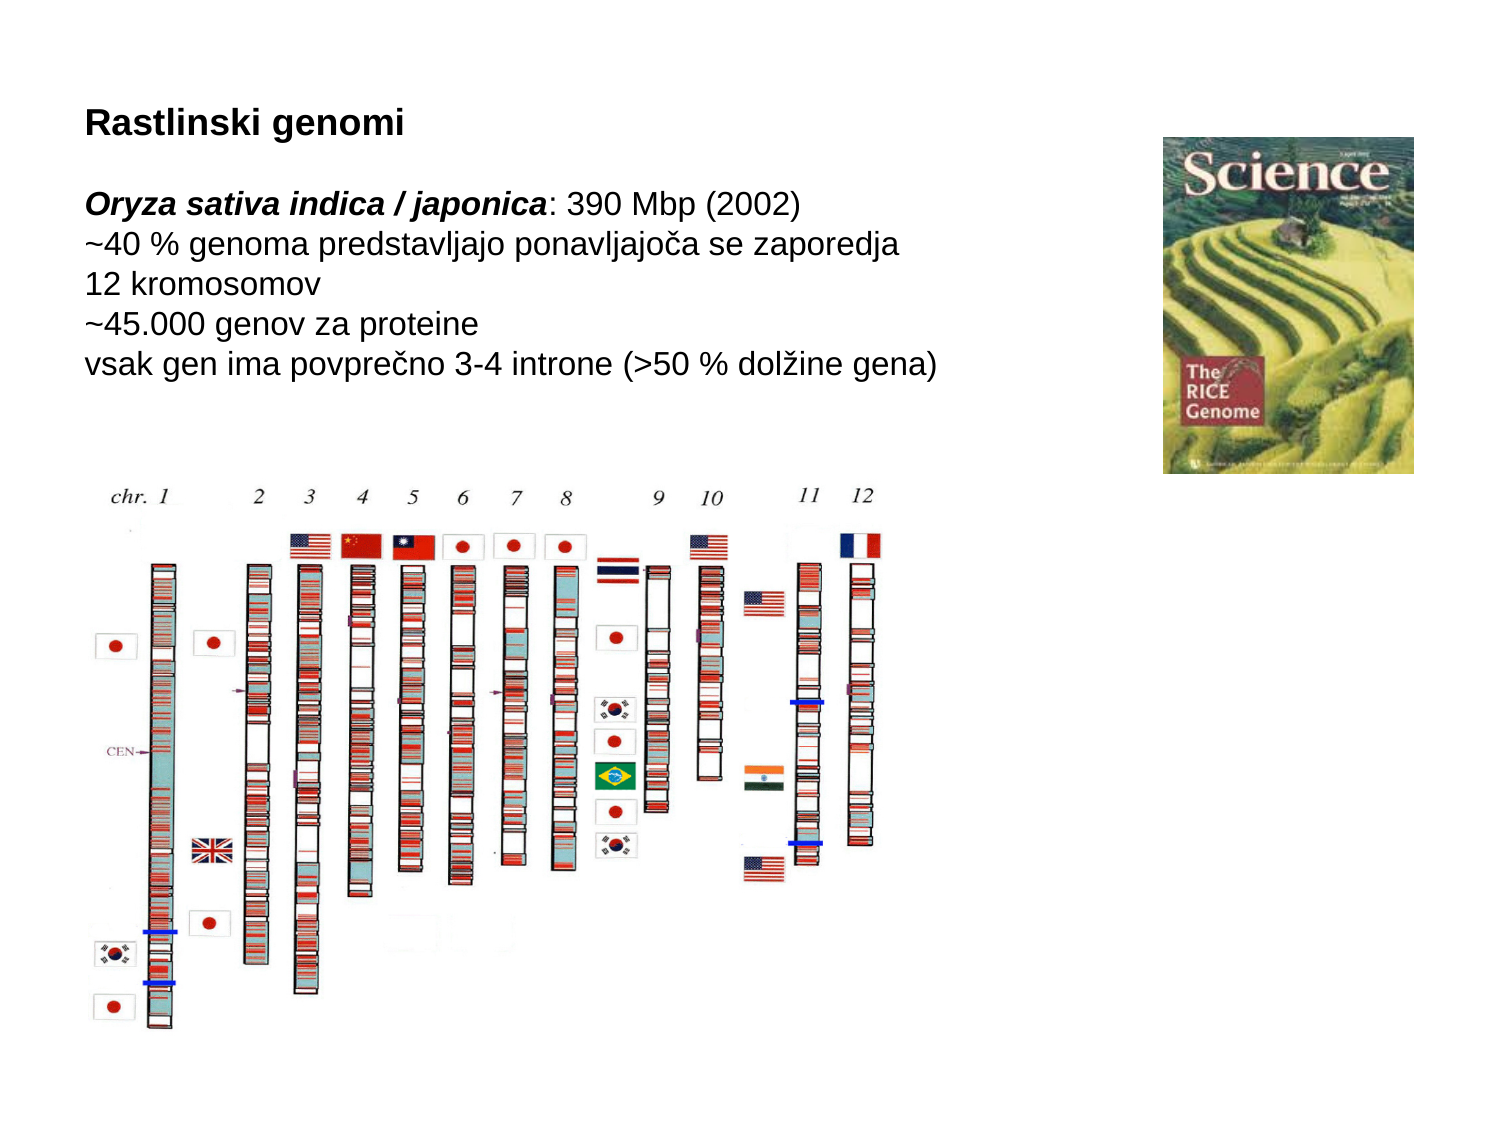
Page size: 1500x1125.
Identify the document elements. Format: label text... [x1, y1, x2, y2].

picture [1163, 137, 1414, 474]
text_box Rastlinski genomi Oryza sativa indica / japonica: 390 Mbp (2002) ~40 % genoma predstavljajo ponavljajoča se zaporedja 12 kromosomov ~45.000 genov za proteine vsak gen ima povprečno 3-4 introne (>50 % dolžine gena) [69, 90, 954, 390]
picture [88, 473, 891, 1038]
